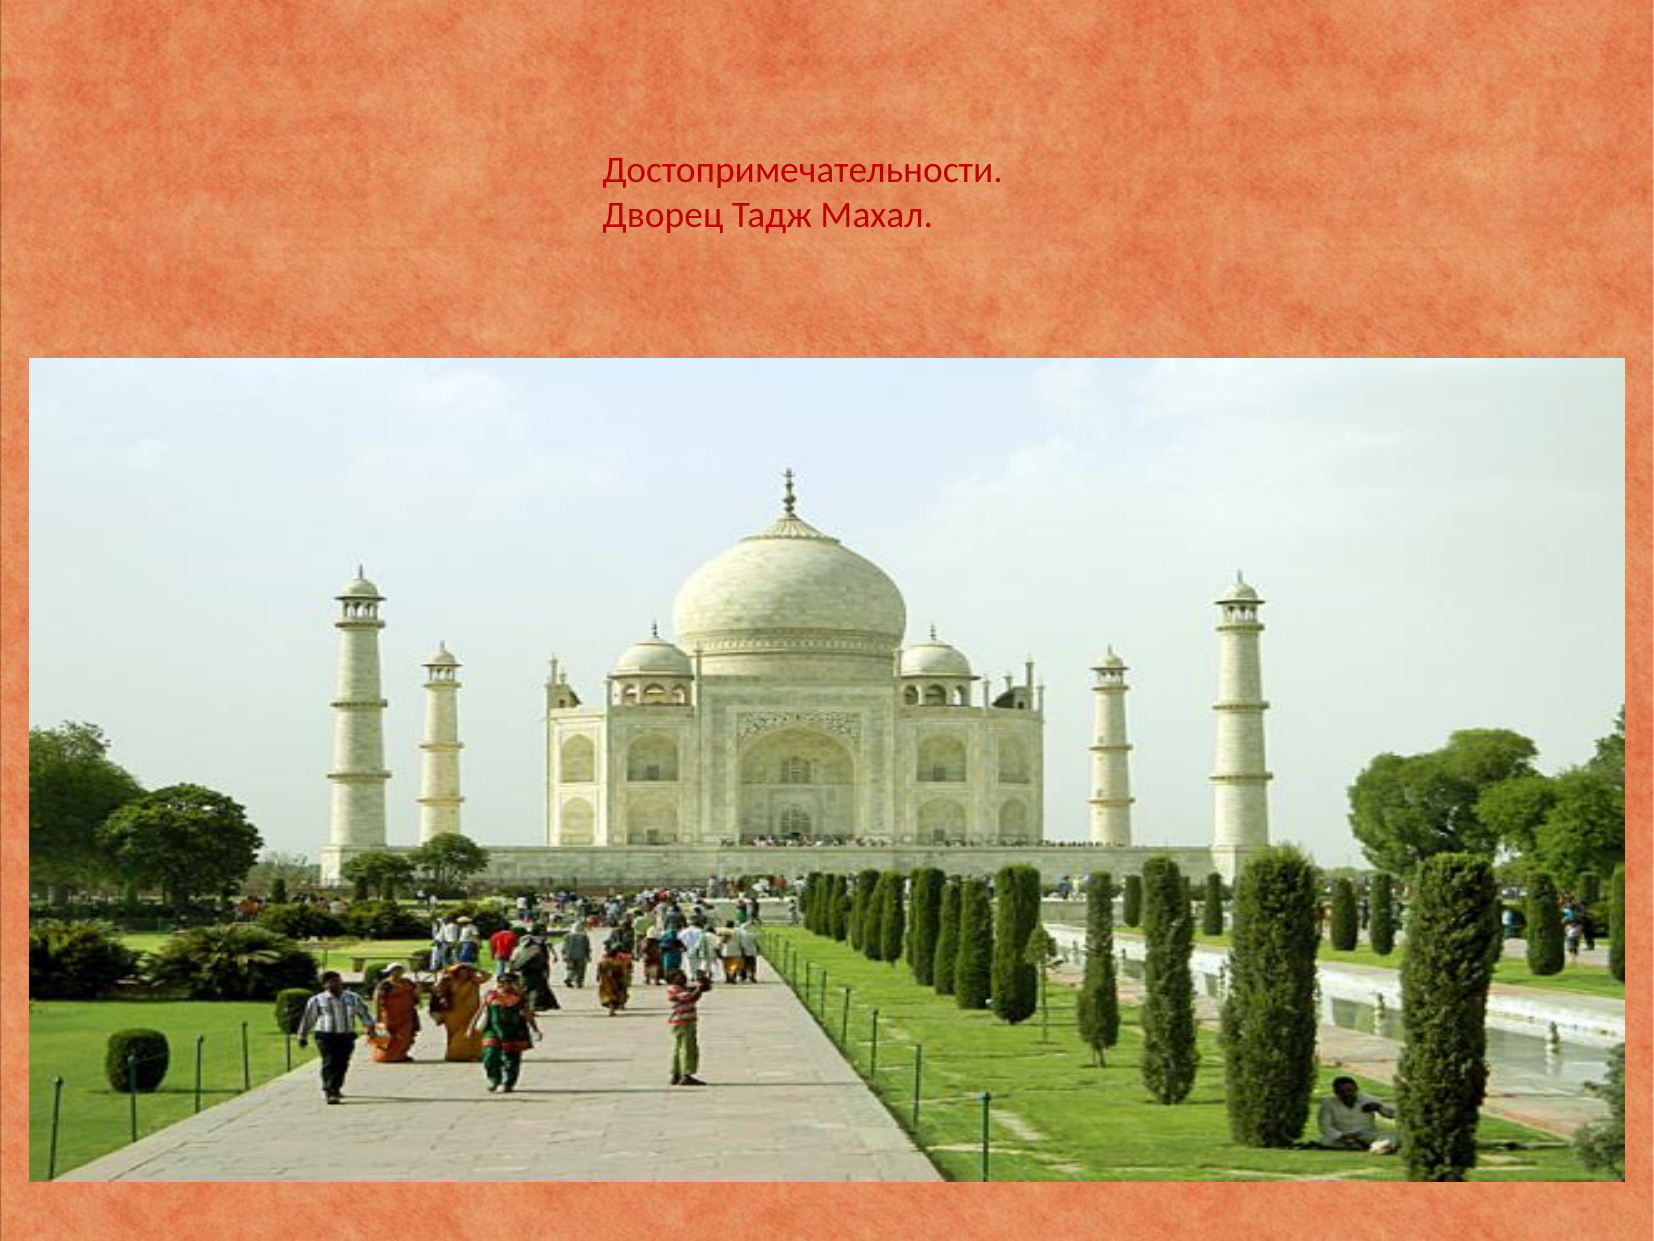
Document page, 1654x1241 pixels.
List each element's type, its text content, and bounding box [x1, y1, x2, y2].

text_box Достопримечательности. Дворец Тадж Махал. [587, 137, 1024, 244]
picture [29, 358, 1625, 1182]
